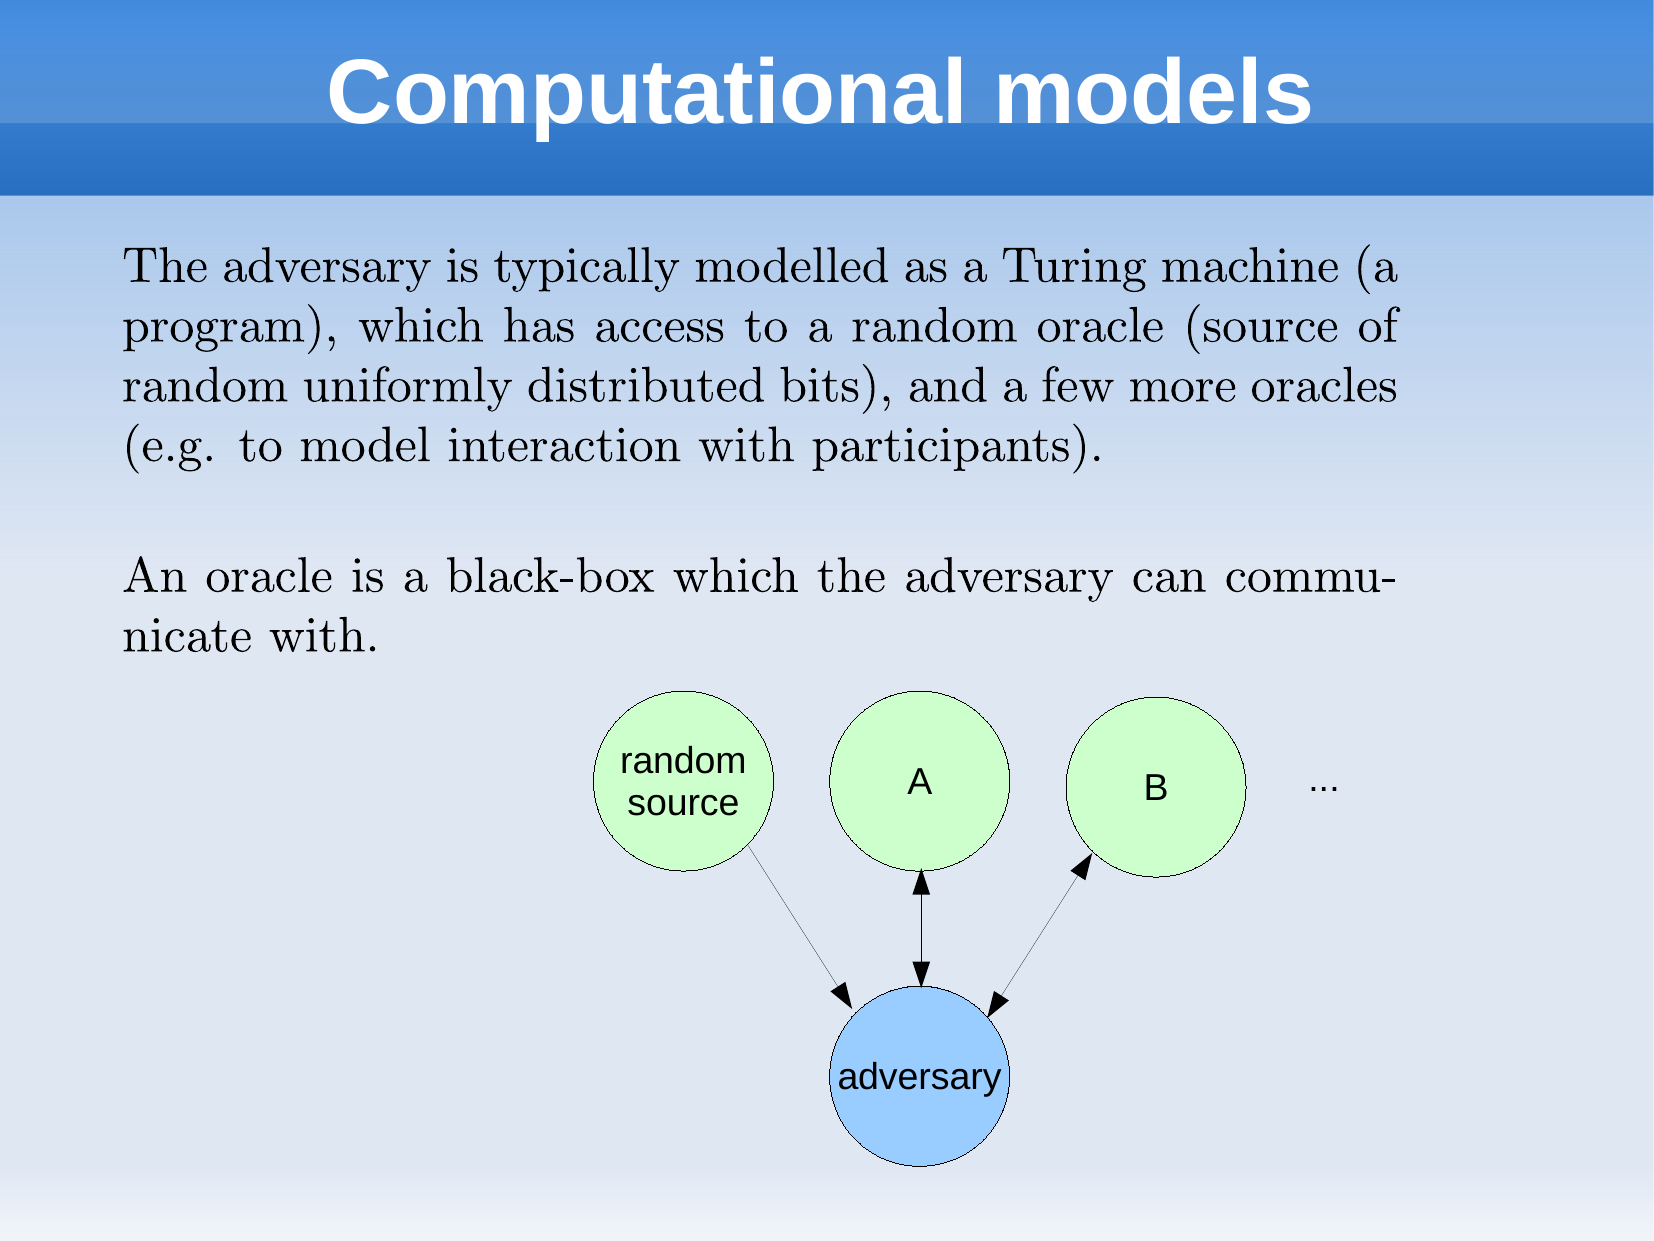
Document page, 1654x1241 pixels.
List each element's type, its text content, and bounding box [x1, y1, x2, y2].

title Computational models [76, 0, 1565, 188]
text_box A [829, 691, 1010, 872]
picture [0, 0, 1654, 1241]
text_box [122, 244, 1402, 653]
text_box ... [1293, 750, 1355, 808]
text_box adversary [829, 986, 1010, 1167]
text_box B [1066, 697, 1247, 878]
text_box random source [593, 691, 774, 872]
